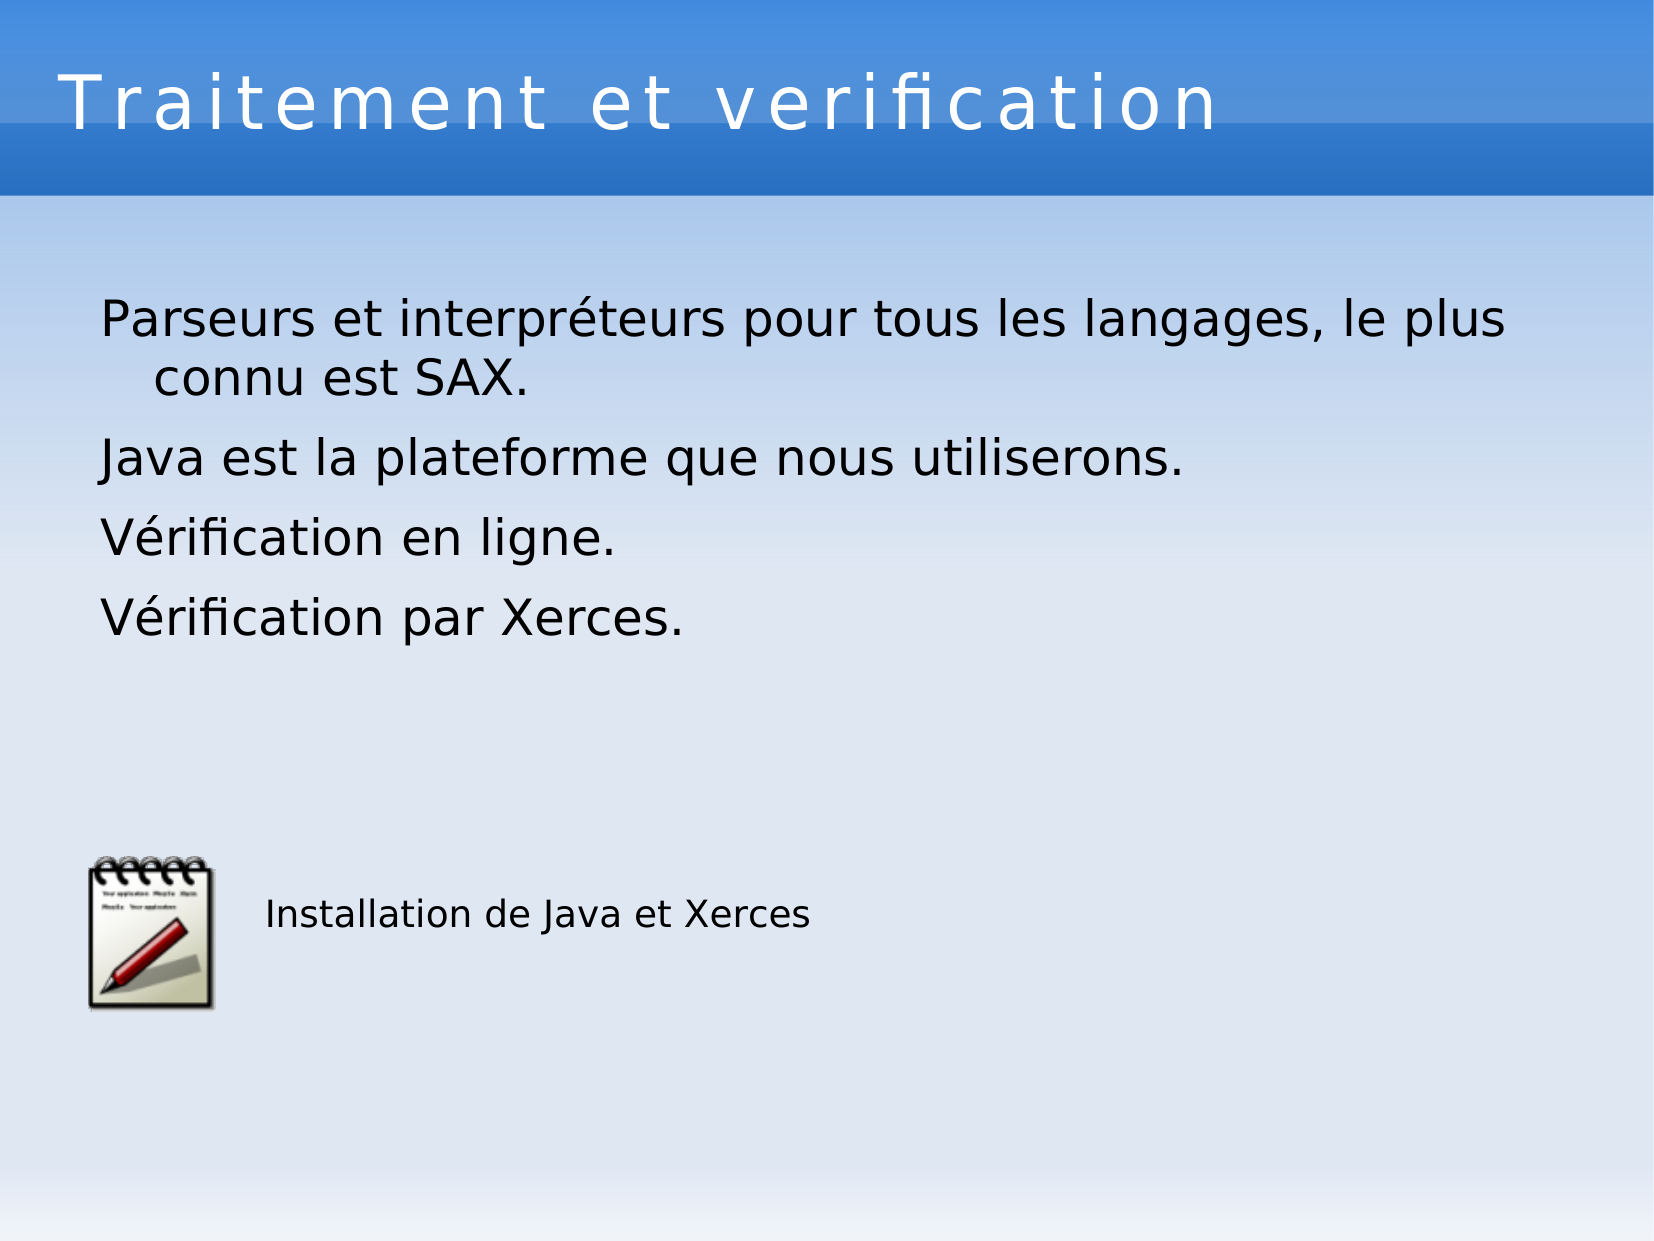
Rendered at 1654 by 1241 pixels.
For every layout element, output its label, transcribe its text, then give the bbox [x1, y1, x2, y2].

picture [0, 0, 1654, 1241]
title Traitement et verification [59, 29, 1270, 178]
list Parseurs et interpréteurs pour tous les langages, le plus connu est SAX. Java est la plateforme que nous utiliserons. Vérification en ligne. Vérification par Xerces. [82, 290, 1571, 650]
text_box Installation de Java et Xerces [250, 885, 824, 945]
